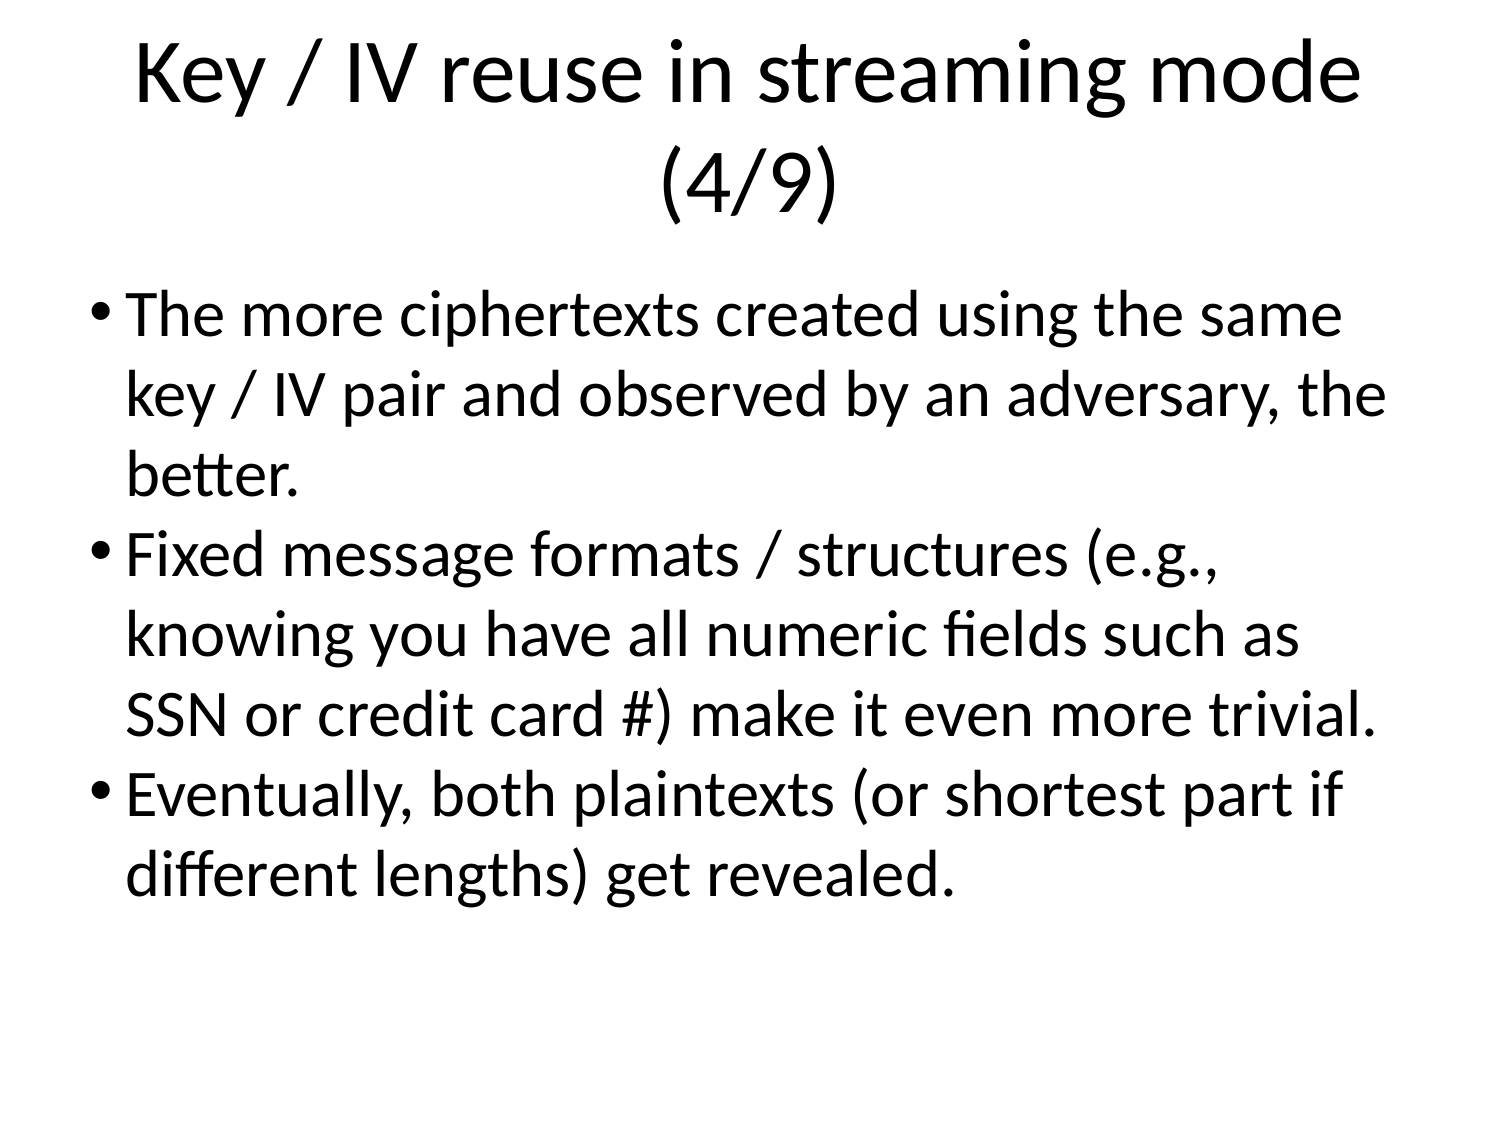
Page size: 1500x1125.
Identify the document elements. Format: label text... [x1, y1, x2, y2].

text_box Key / IV reuse in streaming mode (4/9) [75, 27, 1425, 215]
text_box The more ciphertexts created using the same key / IV pair and observed by an adversary, the better. Fixed message formats / structures (e.g., knowing you have all numeric fields such as SSN or credit card #) make it even more trivial. Eventually, both plaintexts (or shortest part if different lengths) get revealed. [75, 262, 1425, 1005]
